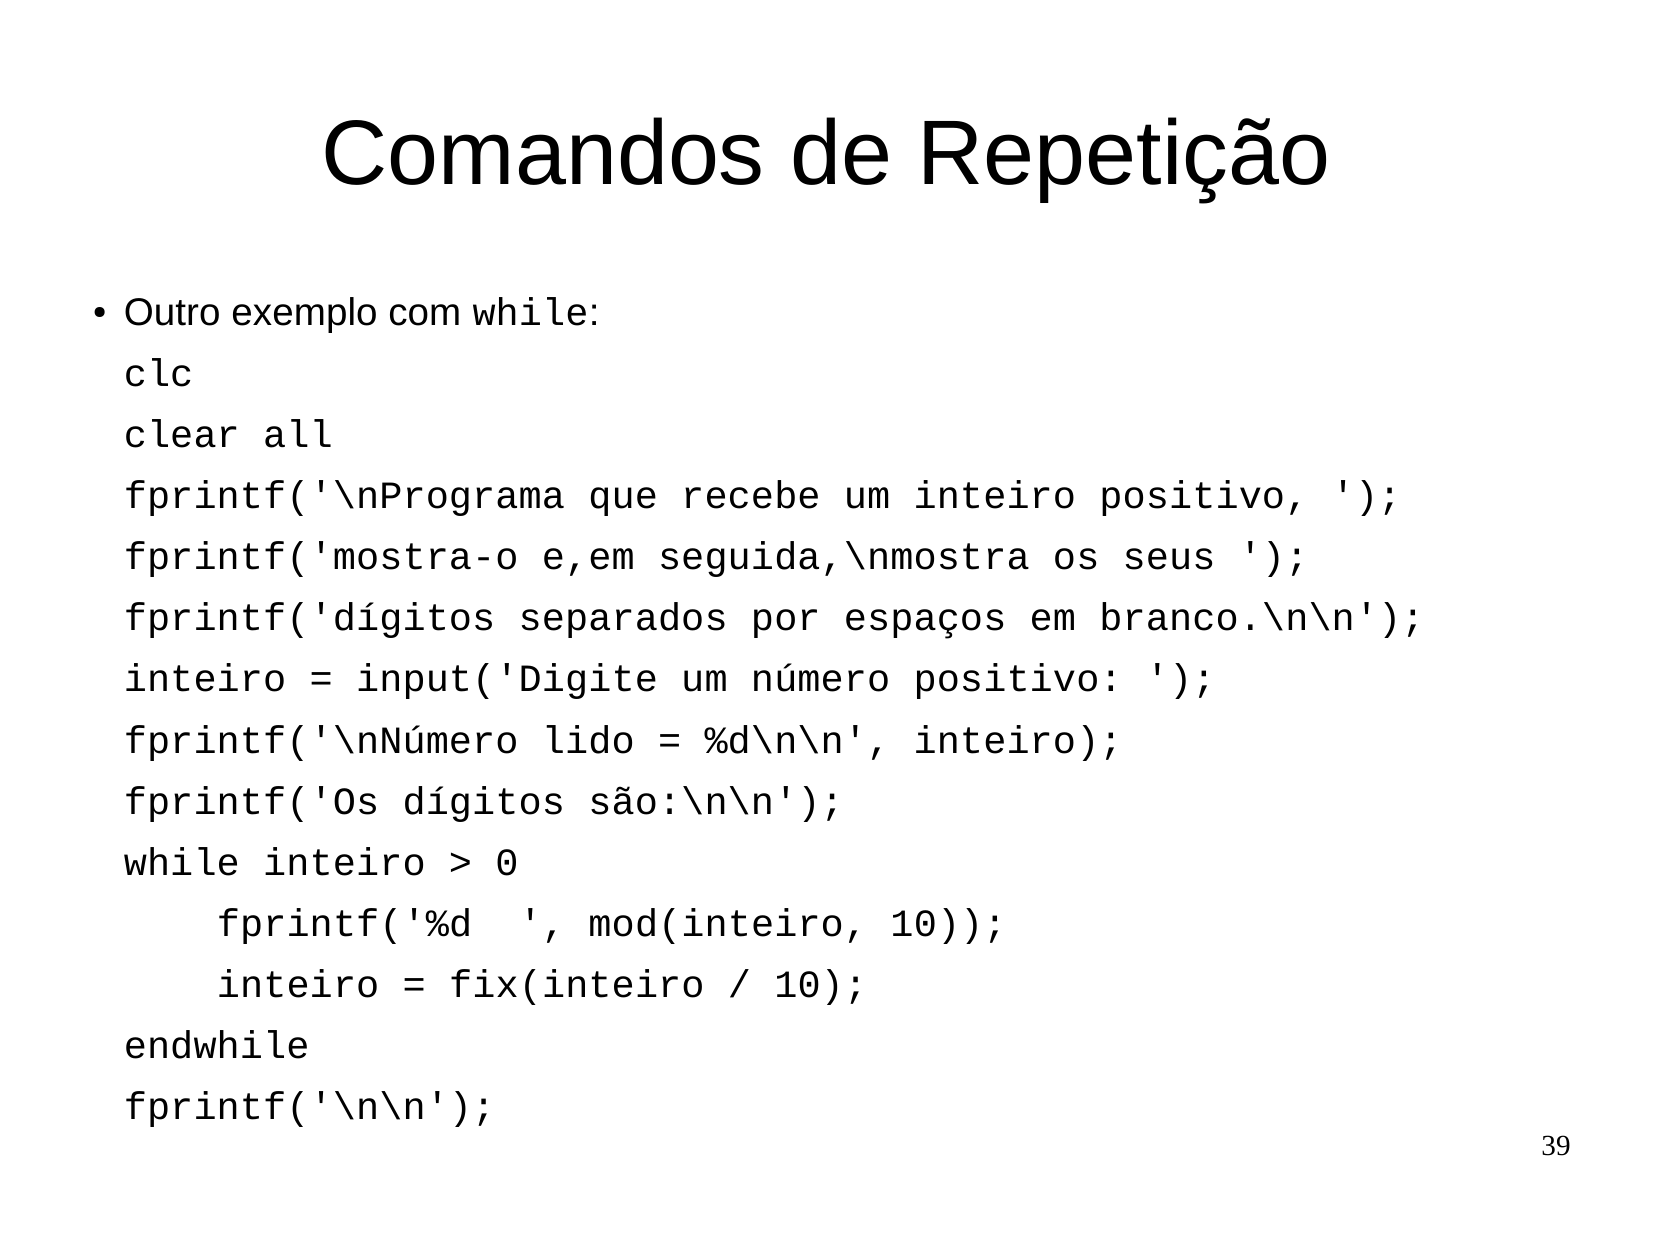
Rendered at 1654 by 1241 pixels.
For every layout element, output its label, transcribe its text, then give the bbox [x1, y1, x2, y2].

list Outro exemplo com while: clc clear all fprintf('\nPrograma que recebe um inteiro positivo, '); fprintf('mostra-o e,em seguida,\nmostra os seus '); fprintf('dígitos separados por espaços em branco.\n\n'); inteiro = input('Digite um número positivo: '); fprintf('\nNúmero lido = %d\n\n', inteiro); fprintf('Os dígitos são:\n\n'); while inteiro > 0 fprintf('%d ', mod(inteiro, 10)); inteiro = fix(inteiro / 10); endwhile fprintf('\n\n'); [82, 290, 1571, 1134]
title Comandos de Repetição [82, 49, 1571, 257]
